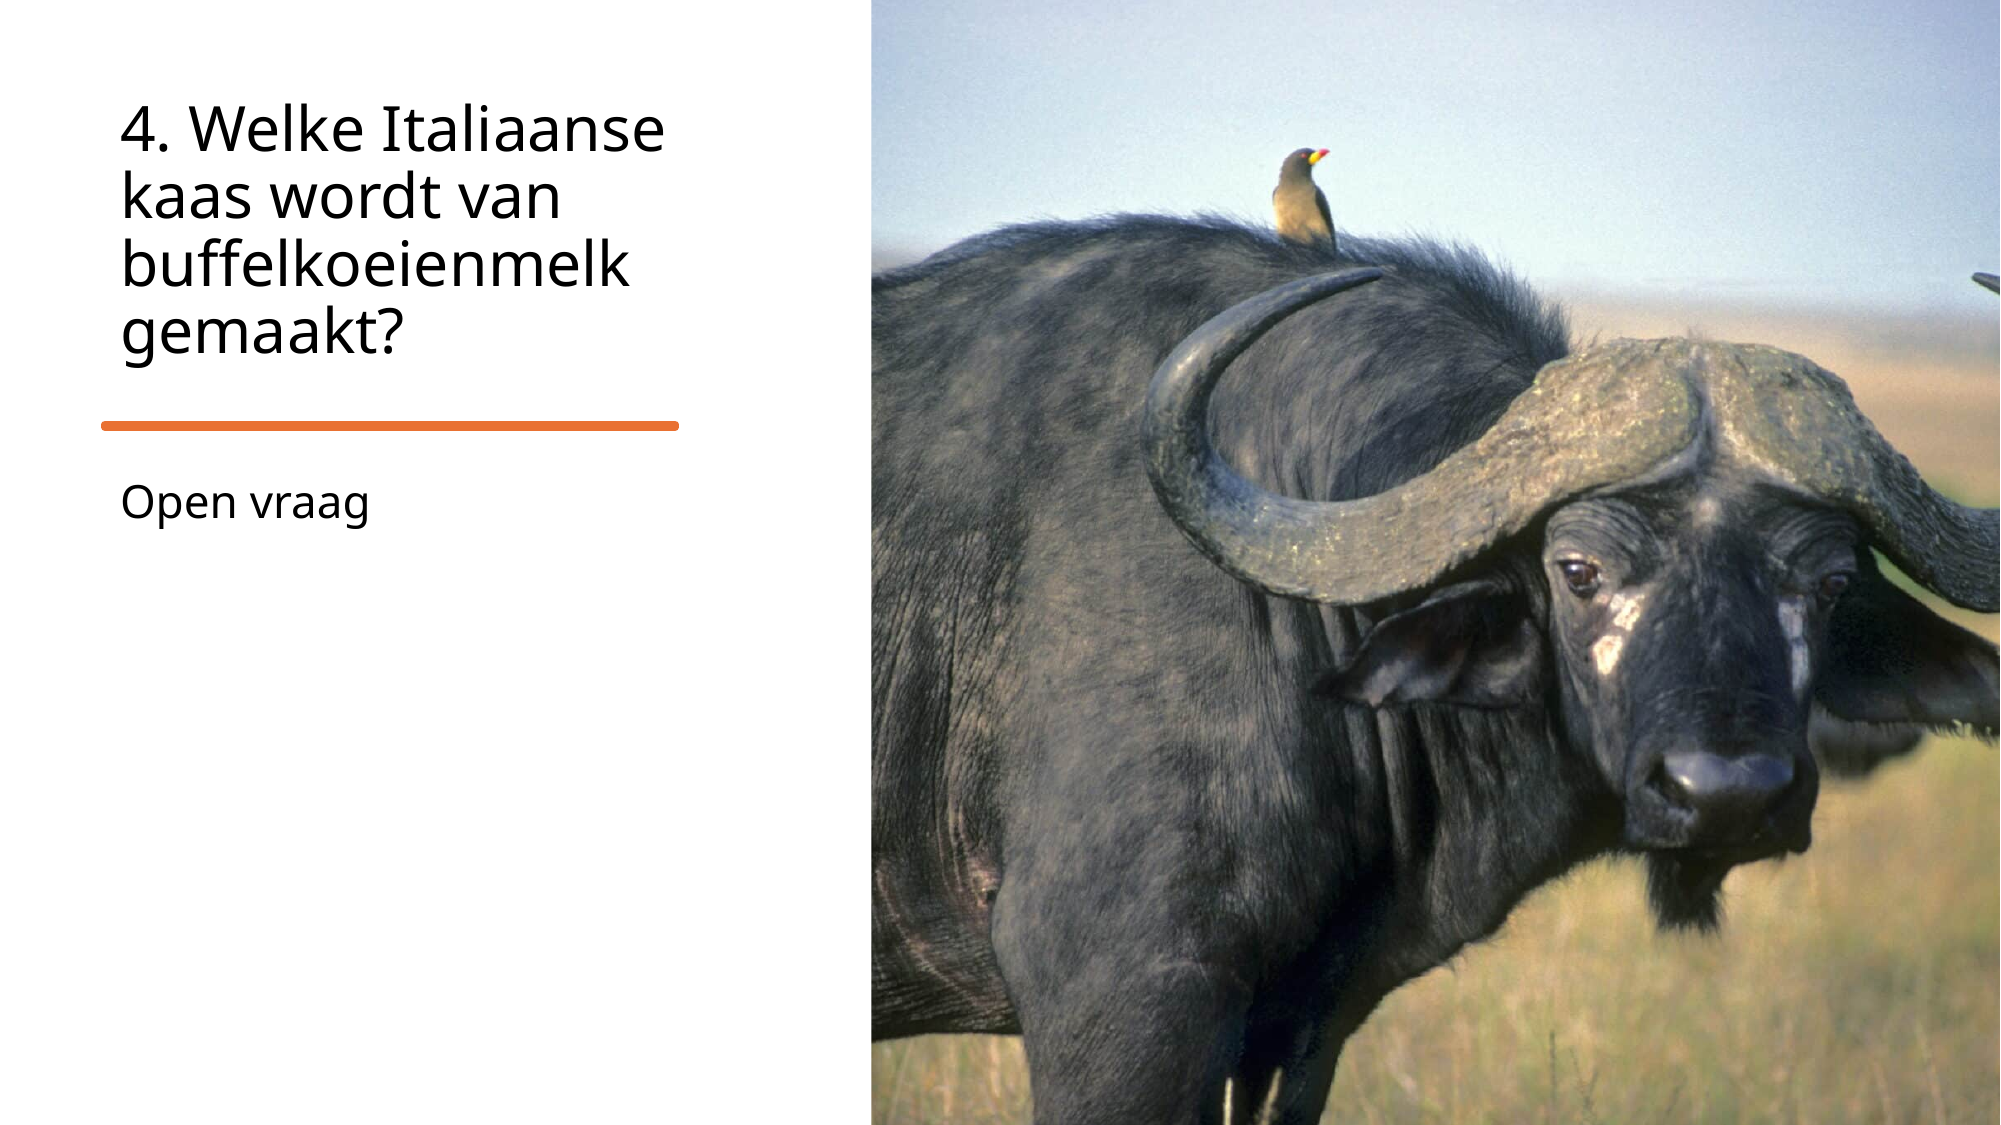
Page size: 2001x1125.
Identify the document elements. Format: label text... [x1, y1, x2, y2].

title 4. Welke Italiaanse kaas wordt van buffelkoeienmelk gemaakt? [105, 53, 822, 375]
list Open vraag [105, 471, 802, 1016]
picture [871, 0, 2000, 1125]
text_box [0, 0, 871, 1125]
